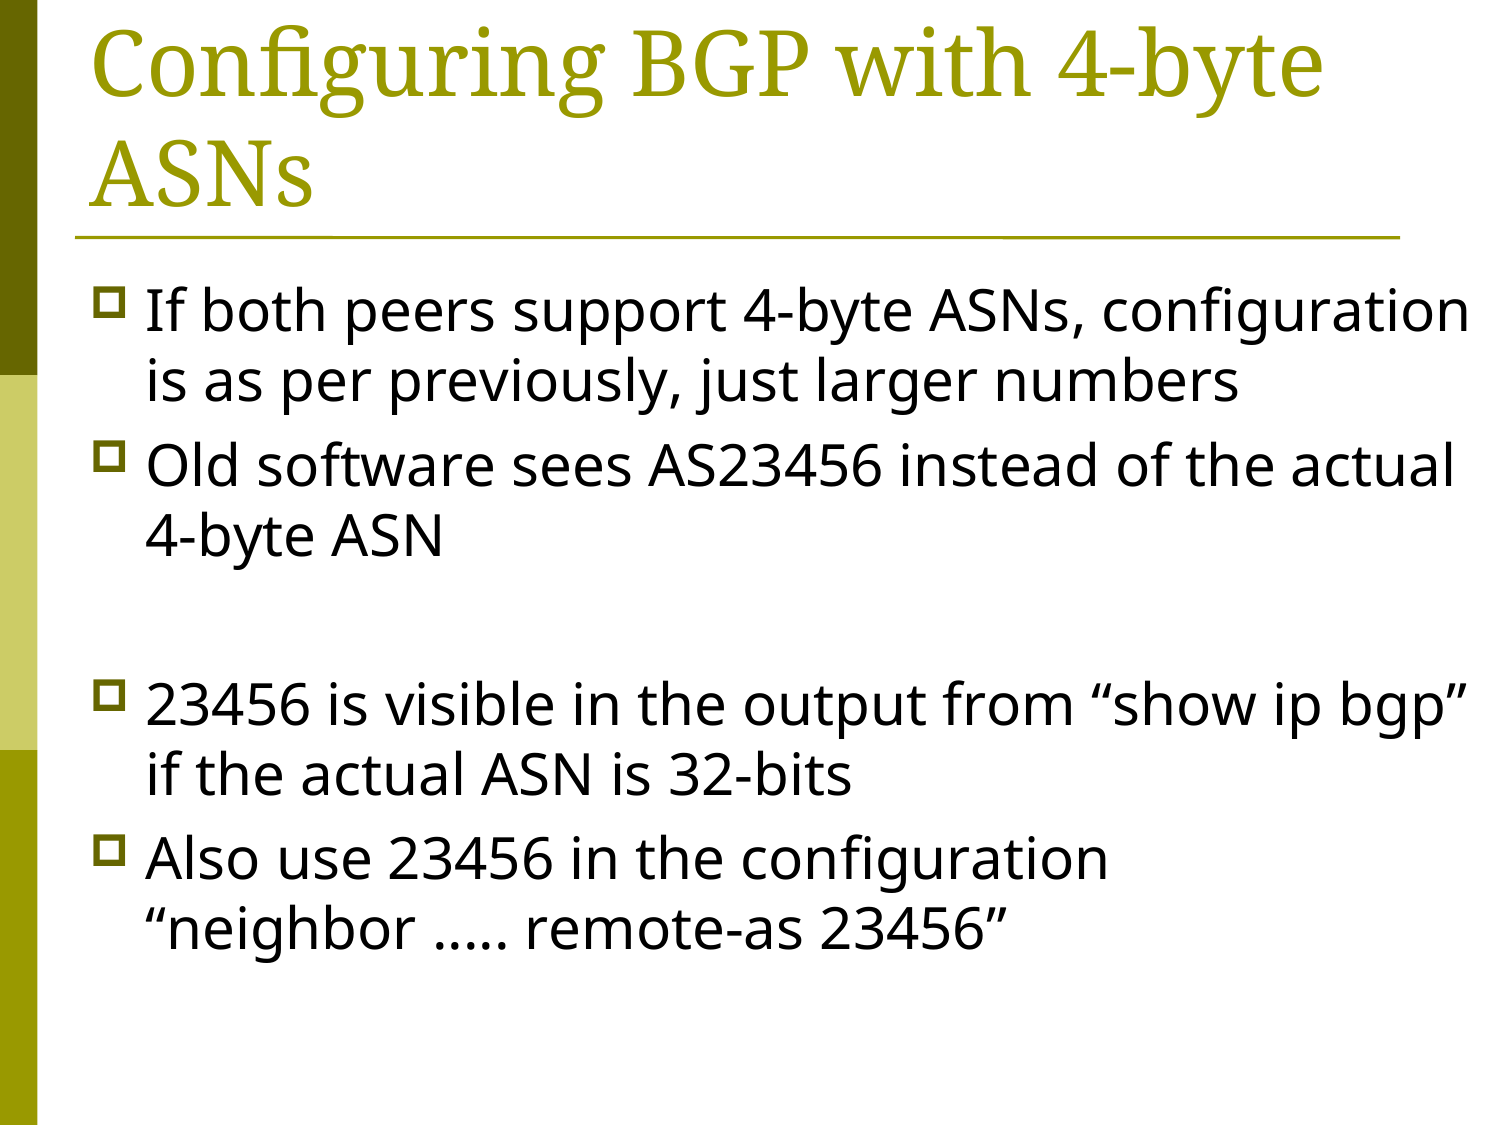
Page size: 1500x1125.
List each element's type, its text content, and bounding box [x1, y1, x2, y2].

title Configuring BGP with 4-byte ASNs [75, 0, 1426, 233]
list If both peers support 4-byte ASNs, configuration is as per previously, just larger numbers Old software sees AS23456 instead of the actual 4-byte ASN 23456 is visible in the output from “show ip bgp” if the actual ASN is 32-bits Also use 23456 in the configuration “neighbor ..... remote-as 23456” [75, 265, 1500, 1103]
